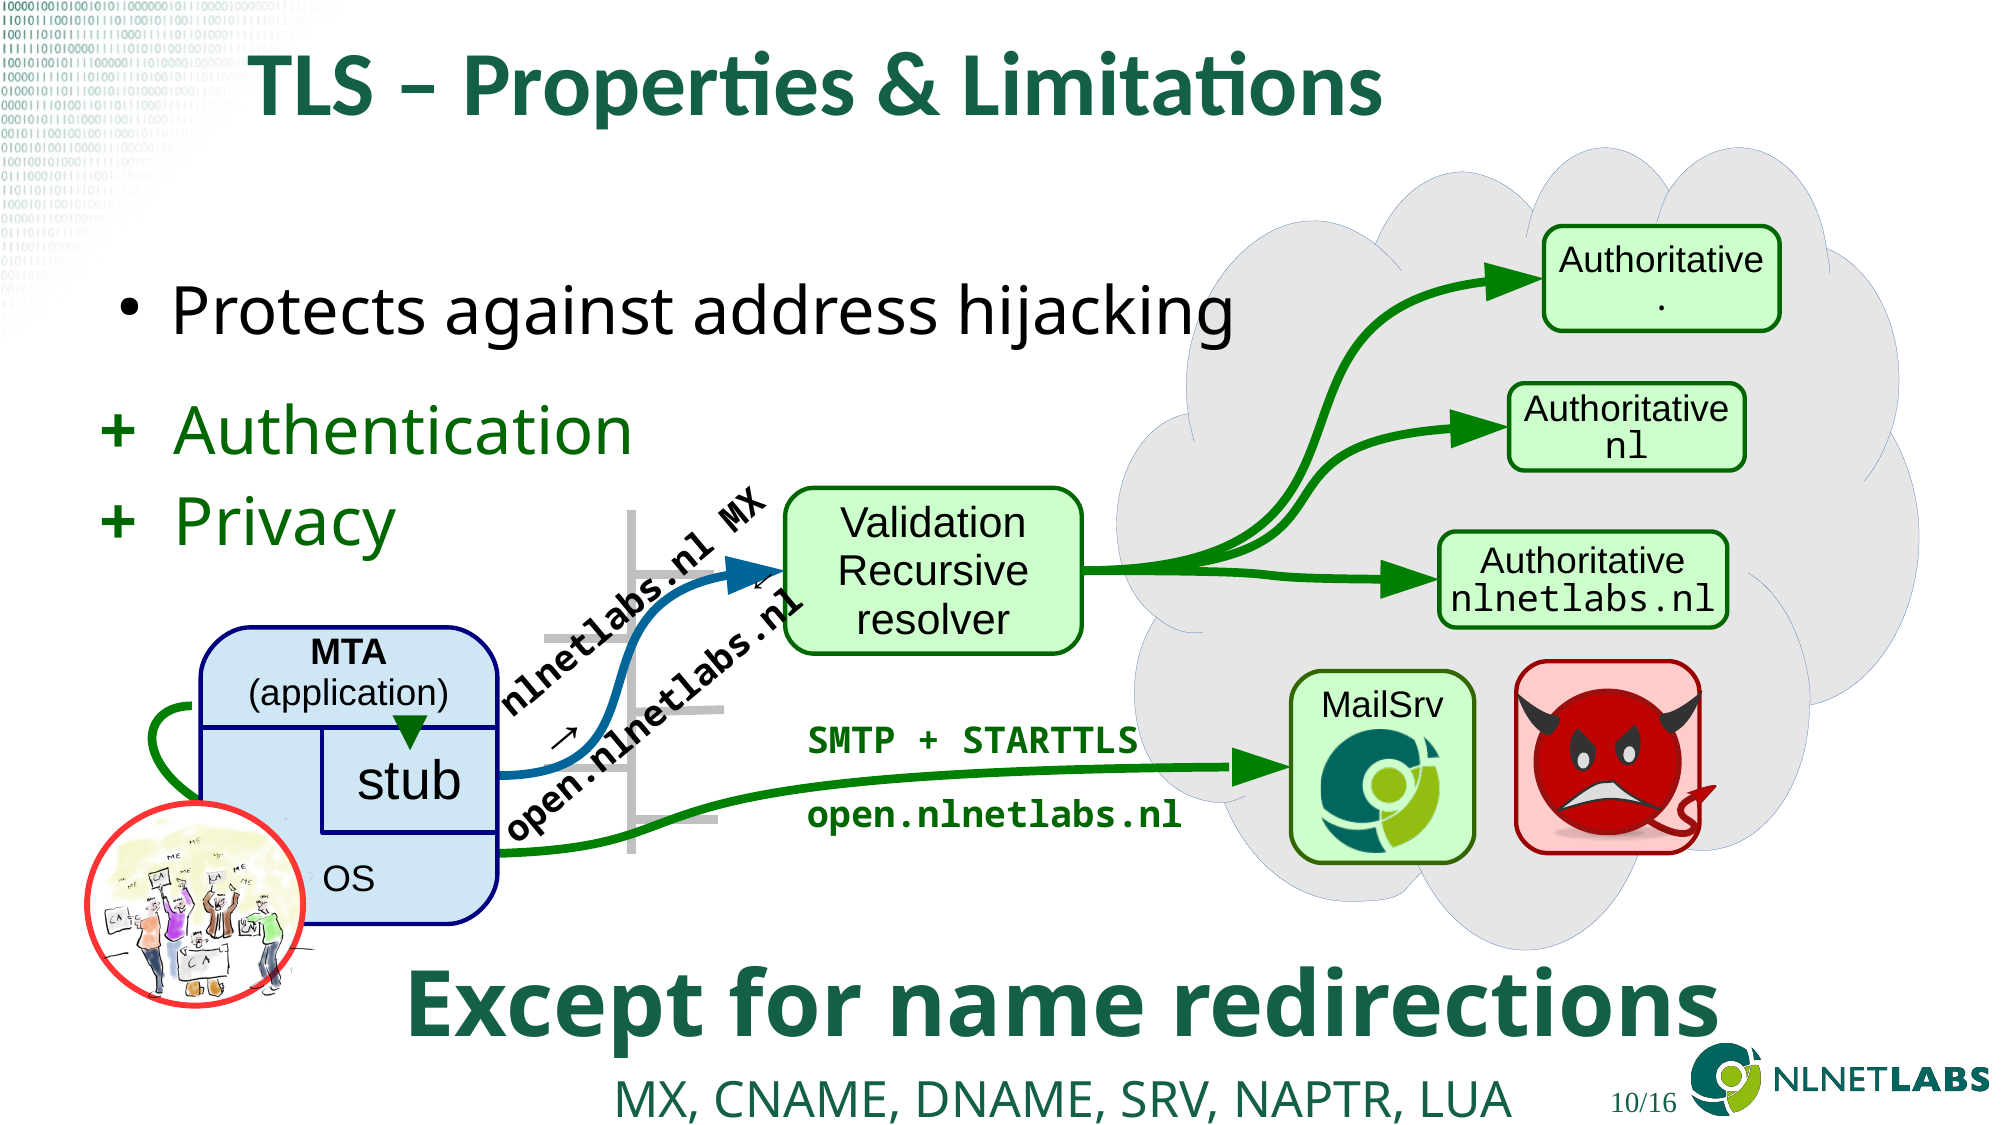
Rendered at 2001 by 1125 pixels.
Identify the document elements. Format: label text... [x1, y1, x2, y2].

picture [1, 1, 1920, 938]
list Protects against address hijacking + Authentication + Privacy [99, 263, 1901, 938]
text_box [87, 861, 97, 947]
text_box [138, 803, 252, 818]
picture [1973, 1043, 1989, 1116]
picture [97, 818, 324, 1003]
title TLS – Properties & Limitations [99, 44, 1901, 233]
text_box Except for name redirections MX, CNAME, DNAME, SRV, NAPTR, LUA [153, 938, 1973, 1125]
